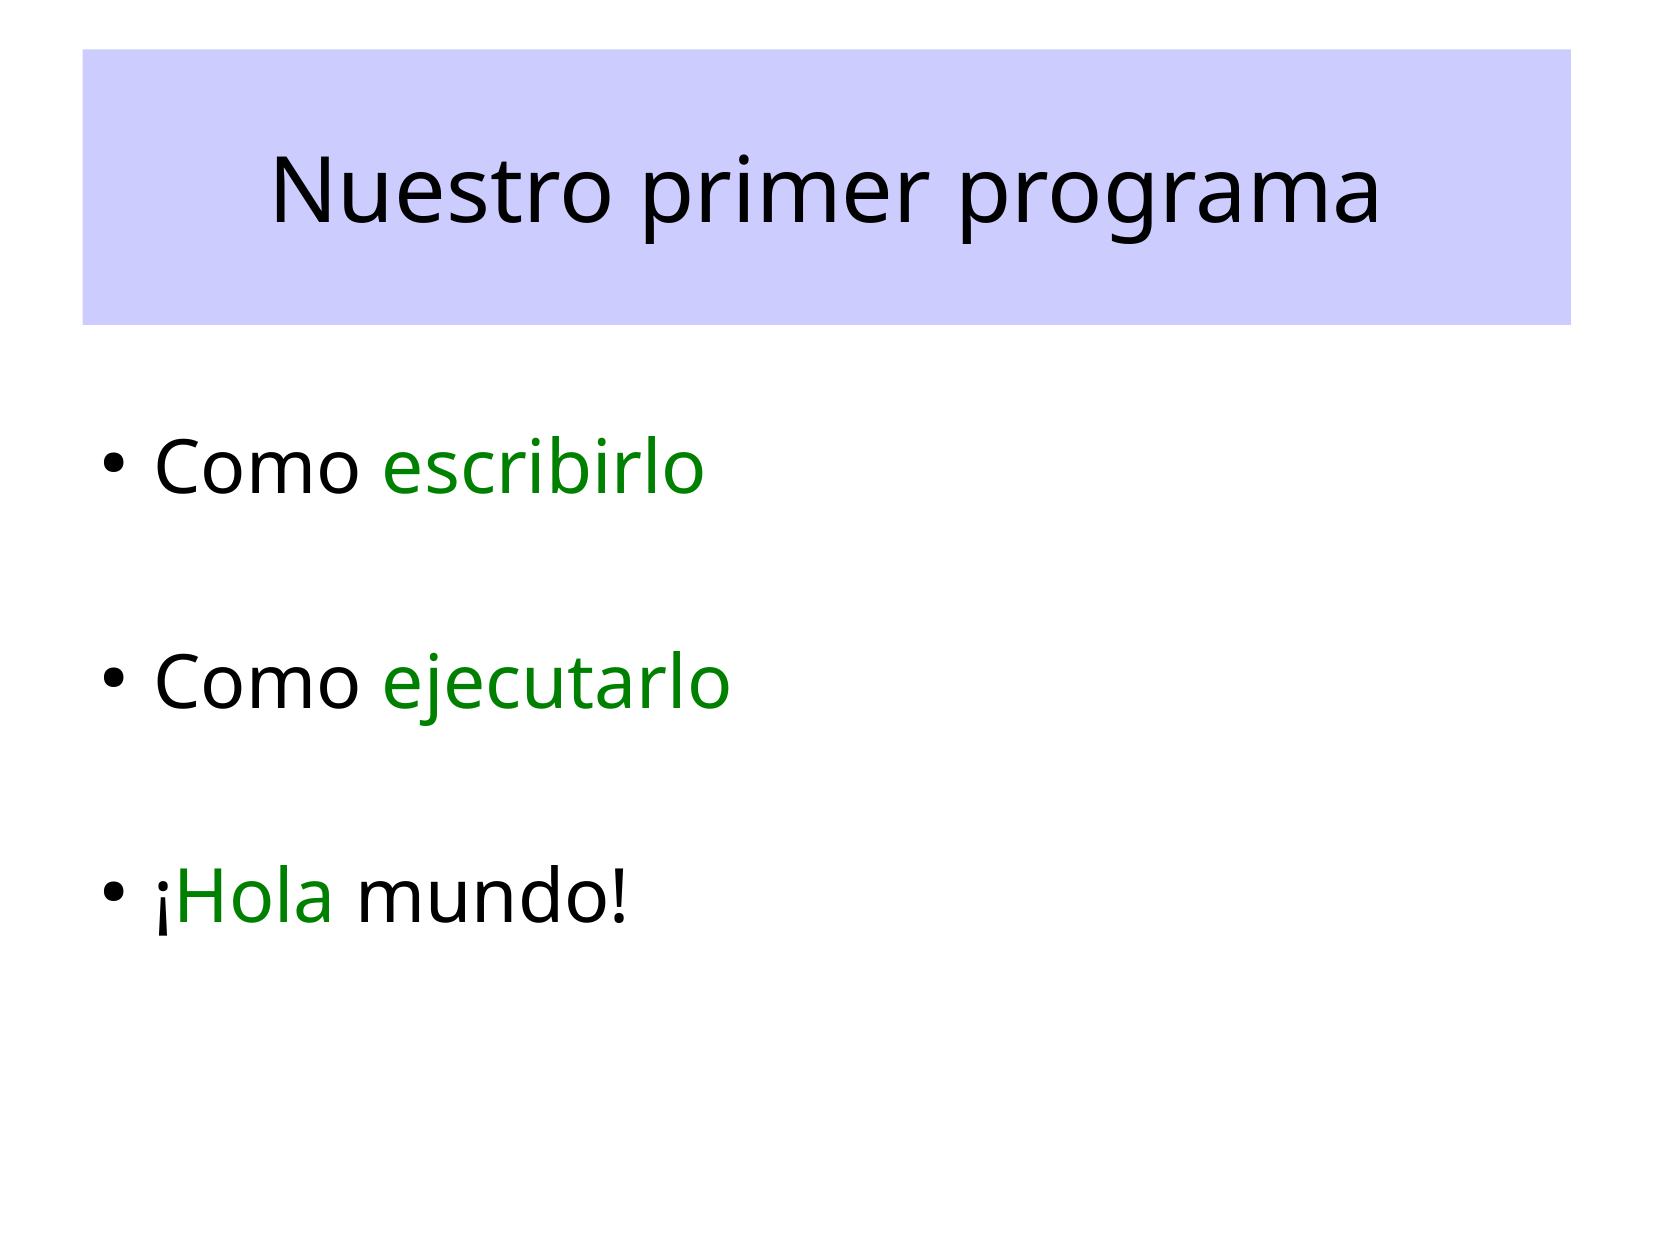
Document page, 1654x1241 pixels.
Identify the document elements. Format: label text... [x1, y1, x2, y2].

title Nuestro primer programa [82, 56, 1571, 318]
list Como escribirlo Como ejecutarlo ¡Hola mundo! [82, 413, 1571, 1232]
